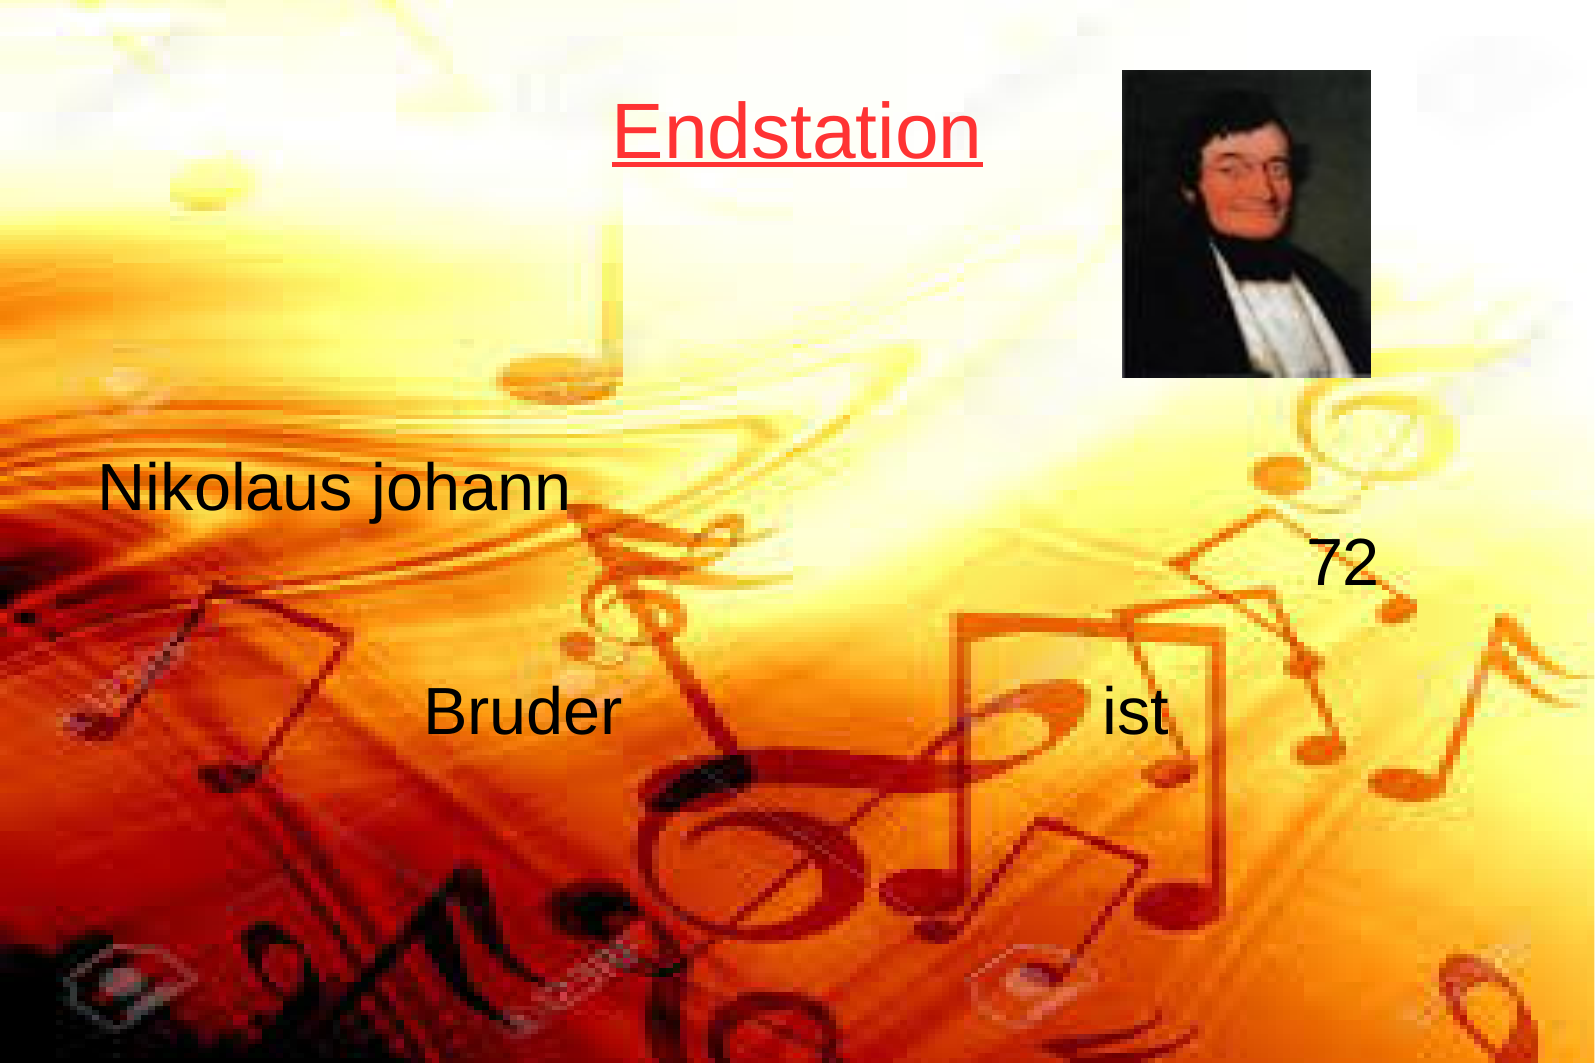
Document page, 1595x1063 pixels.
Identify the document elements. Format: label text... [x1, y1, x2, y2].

subtitle Nikolaus johann 72 Bruder ist [79, 248, 1515, 951]
picture [0, 0, 1595, 1063]
title Endstation [79, 42, 1515, 220]
